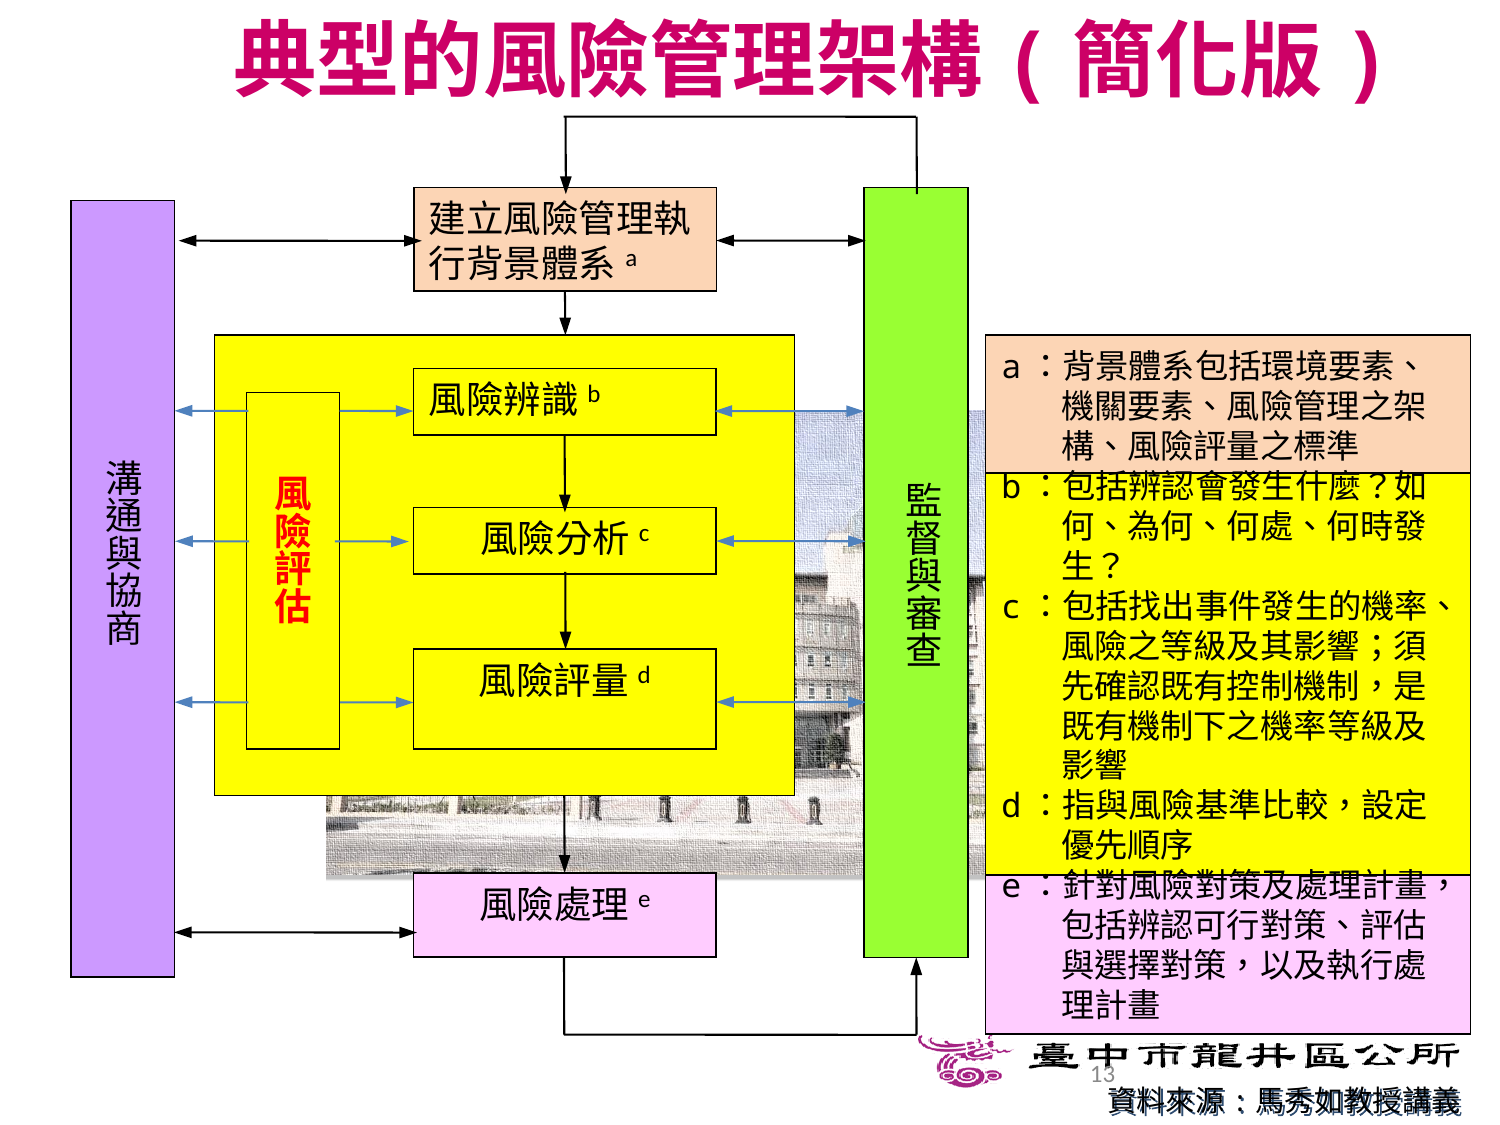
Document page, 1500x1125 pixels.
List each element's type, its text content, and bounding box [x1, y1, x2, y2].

text_box 典型的風險管理架構(簡化版) [219, 0, 1408, 115]
text_box 溝通與協商 [94, 459, 146, 693]
text_box 13 [1074, 1042, 1426, 1103]
text_box 建立風險管理執行背景體系a [414, 187, 716, 291]
text_box 資料來源:馬秀如教授講義 [1092, 1074, 1500, 1125]
text_box [340, 412, 565, 702]
text_box 風險評量d [414, 649, 716, 749]
text_box 監督與審查 [887, 482, 946, 800]
text_box 風險評估 [252, 475, 315, 674]
text_box [864, 187, 968, 957]
text_box [566, 412, 795, 540]
text_box [247, 393, 339, 748]
text_box [71, 201, 175, 977]
text_box [215, 703, 795, 795]
text_box 風險處理e [414, 873, 716, 957]
text_box [985, 335, 1471, 1034]
text_box [215, 543, 246, 701]
text_box [215, 412, 246, 540]
text_box [215, 335, 795, 410]
text_box [566, 542, 795, 701]
text_box 風險辨識b [413, 369, 716, 435]
text_box a：背景體系包括環境要素、機關要素、風險管理之架構、風險評量之標準 b：包括辨認會發生什麼？如何、為何、何處、何時發生？ c：包括找出事件發生的機率、風險之等級及其影響；須先確認既有控制機制，是既有機制下之機率等級及影響 d：指與風險基準比較，設定優先順序 e：針對風險對策及處理計畫，包括辨認可行對策、評估與選擇對策，以及執行處理計畫 [986, 338, 1459, 1032]
text_box 風險分析c [413, 508, 716, 574]
